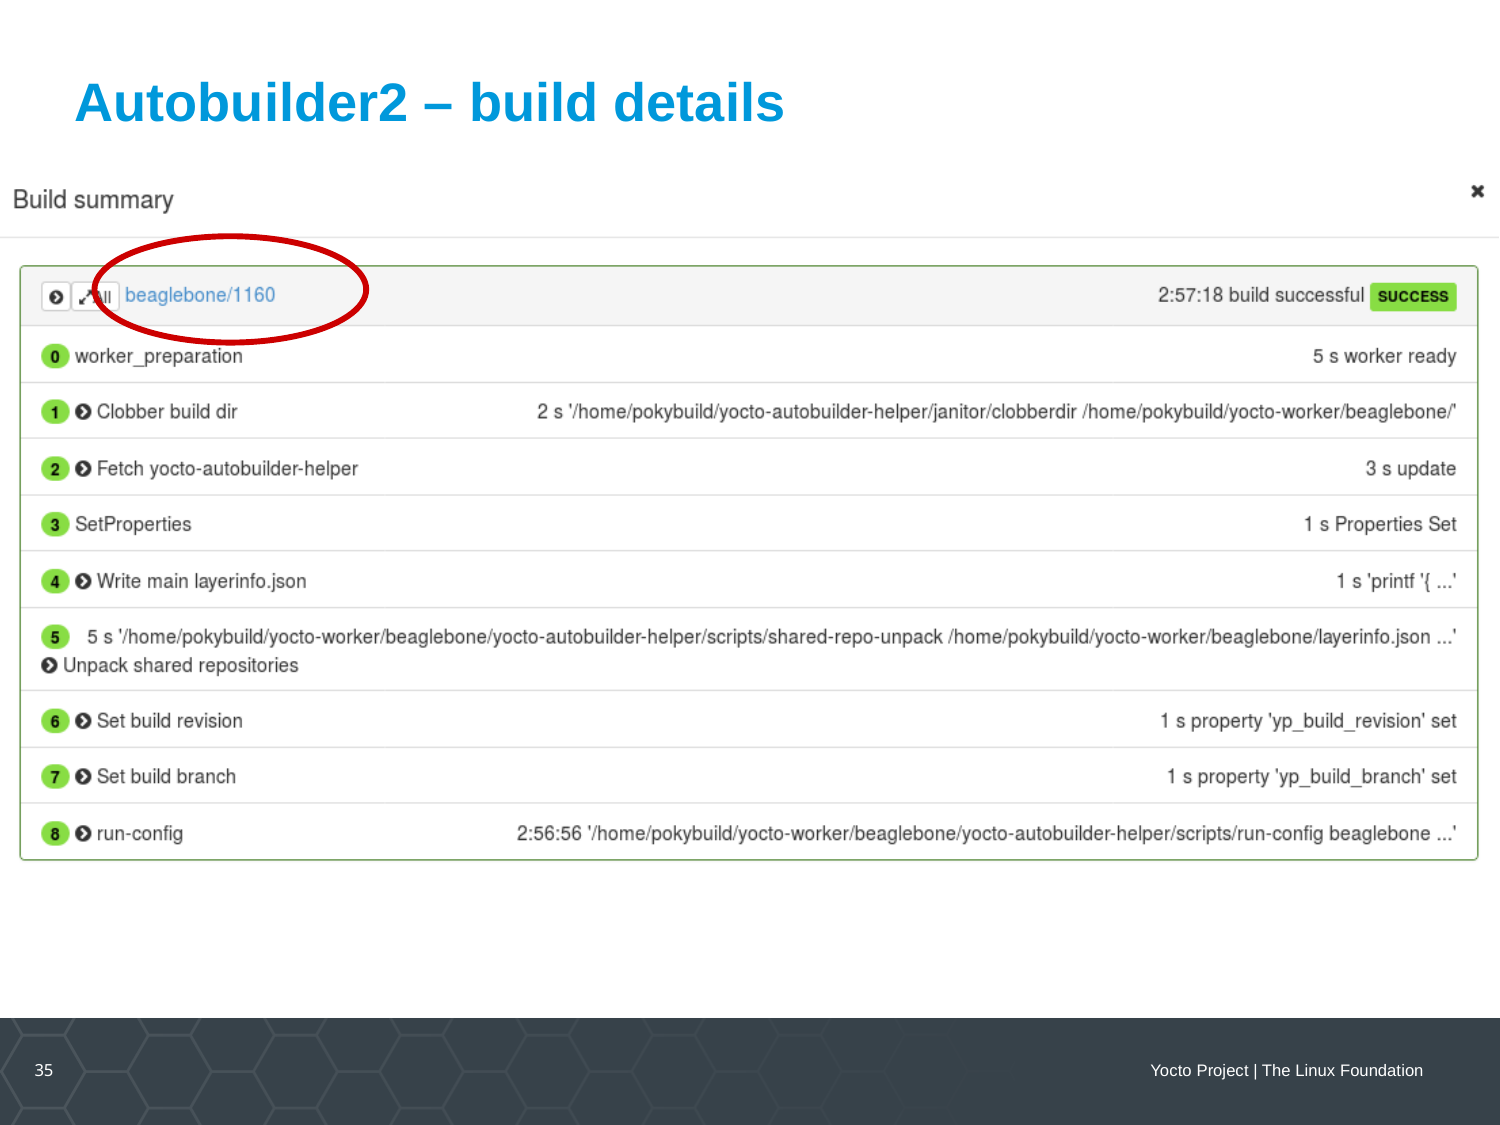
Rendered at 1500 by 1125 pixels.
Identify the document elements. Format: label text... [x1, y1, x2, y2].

text_box Autobuilder2 – build details [74, 67, 1424, 154]
picture [0, 0, 1500, 1125]
